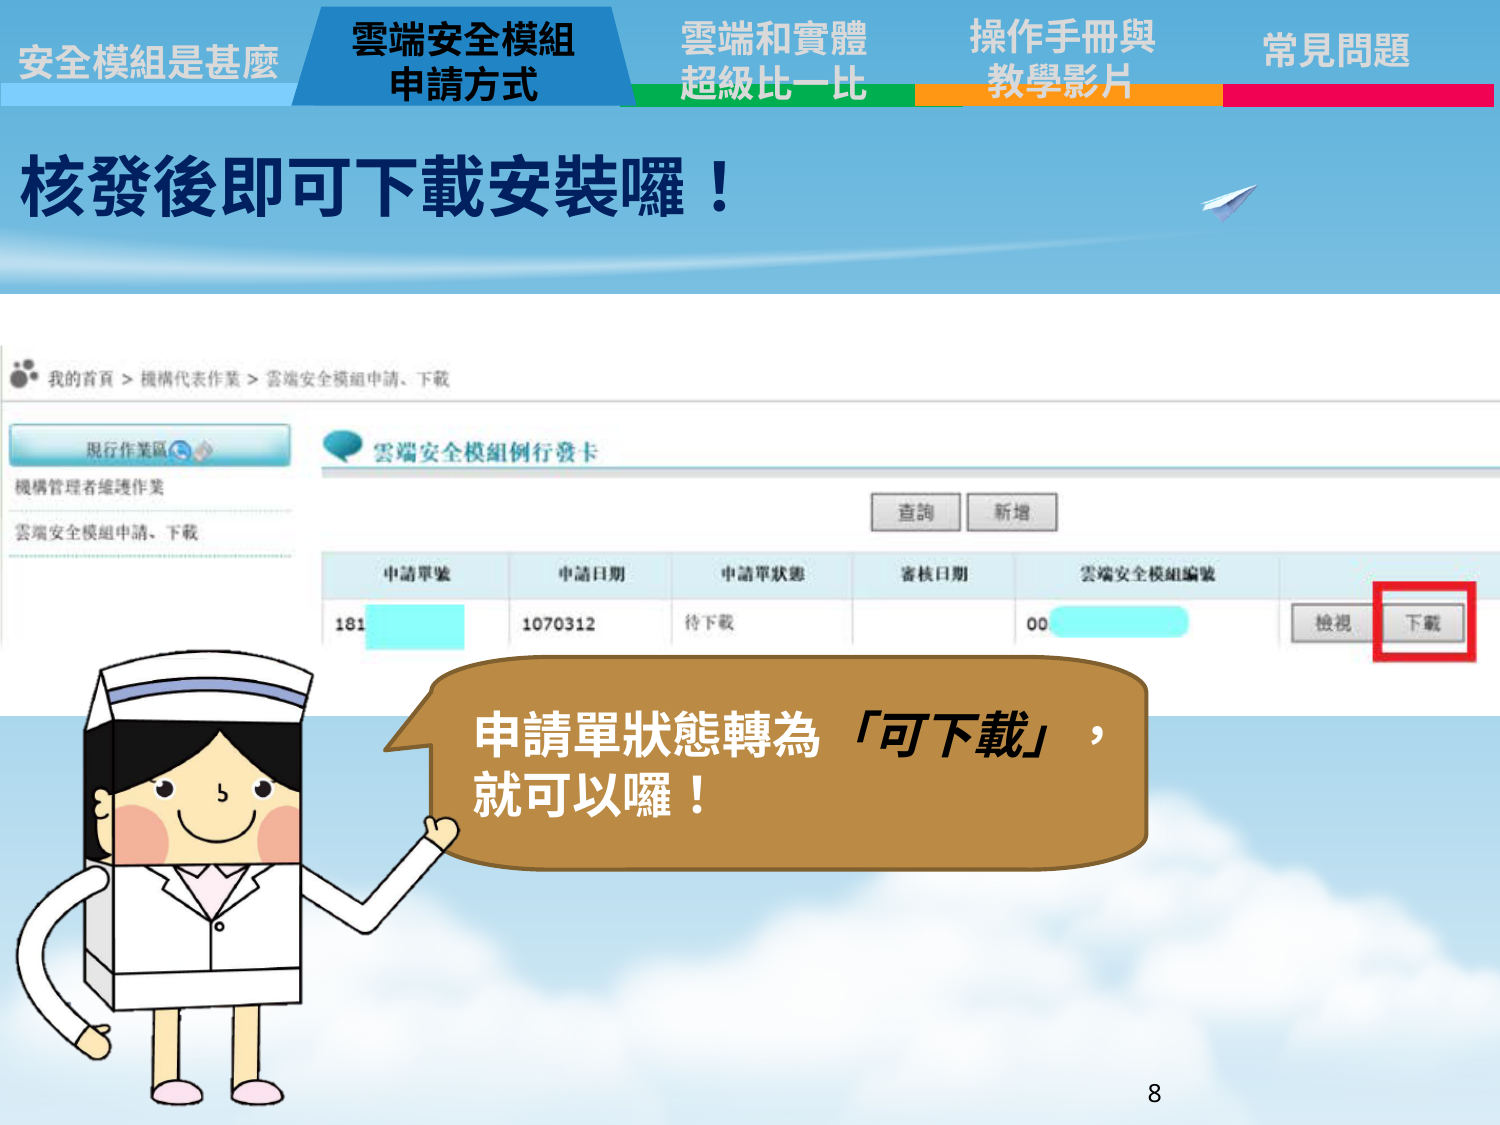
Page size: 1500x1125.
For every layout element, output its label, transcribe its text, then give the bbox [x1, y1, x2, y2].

text_box 8 [1132, 1070, 1483, 1124]
text_box 核發後即可下載安裝囉！ [4, 137, 1435, 232]
picture [0, 294, 1500, 1118]
text_box 申請單狀態轉為「可下載」，就可以囉！ [467, 656, 1147, 870]
